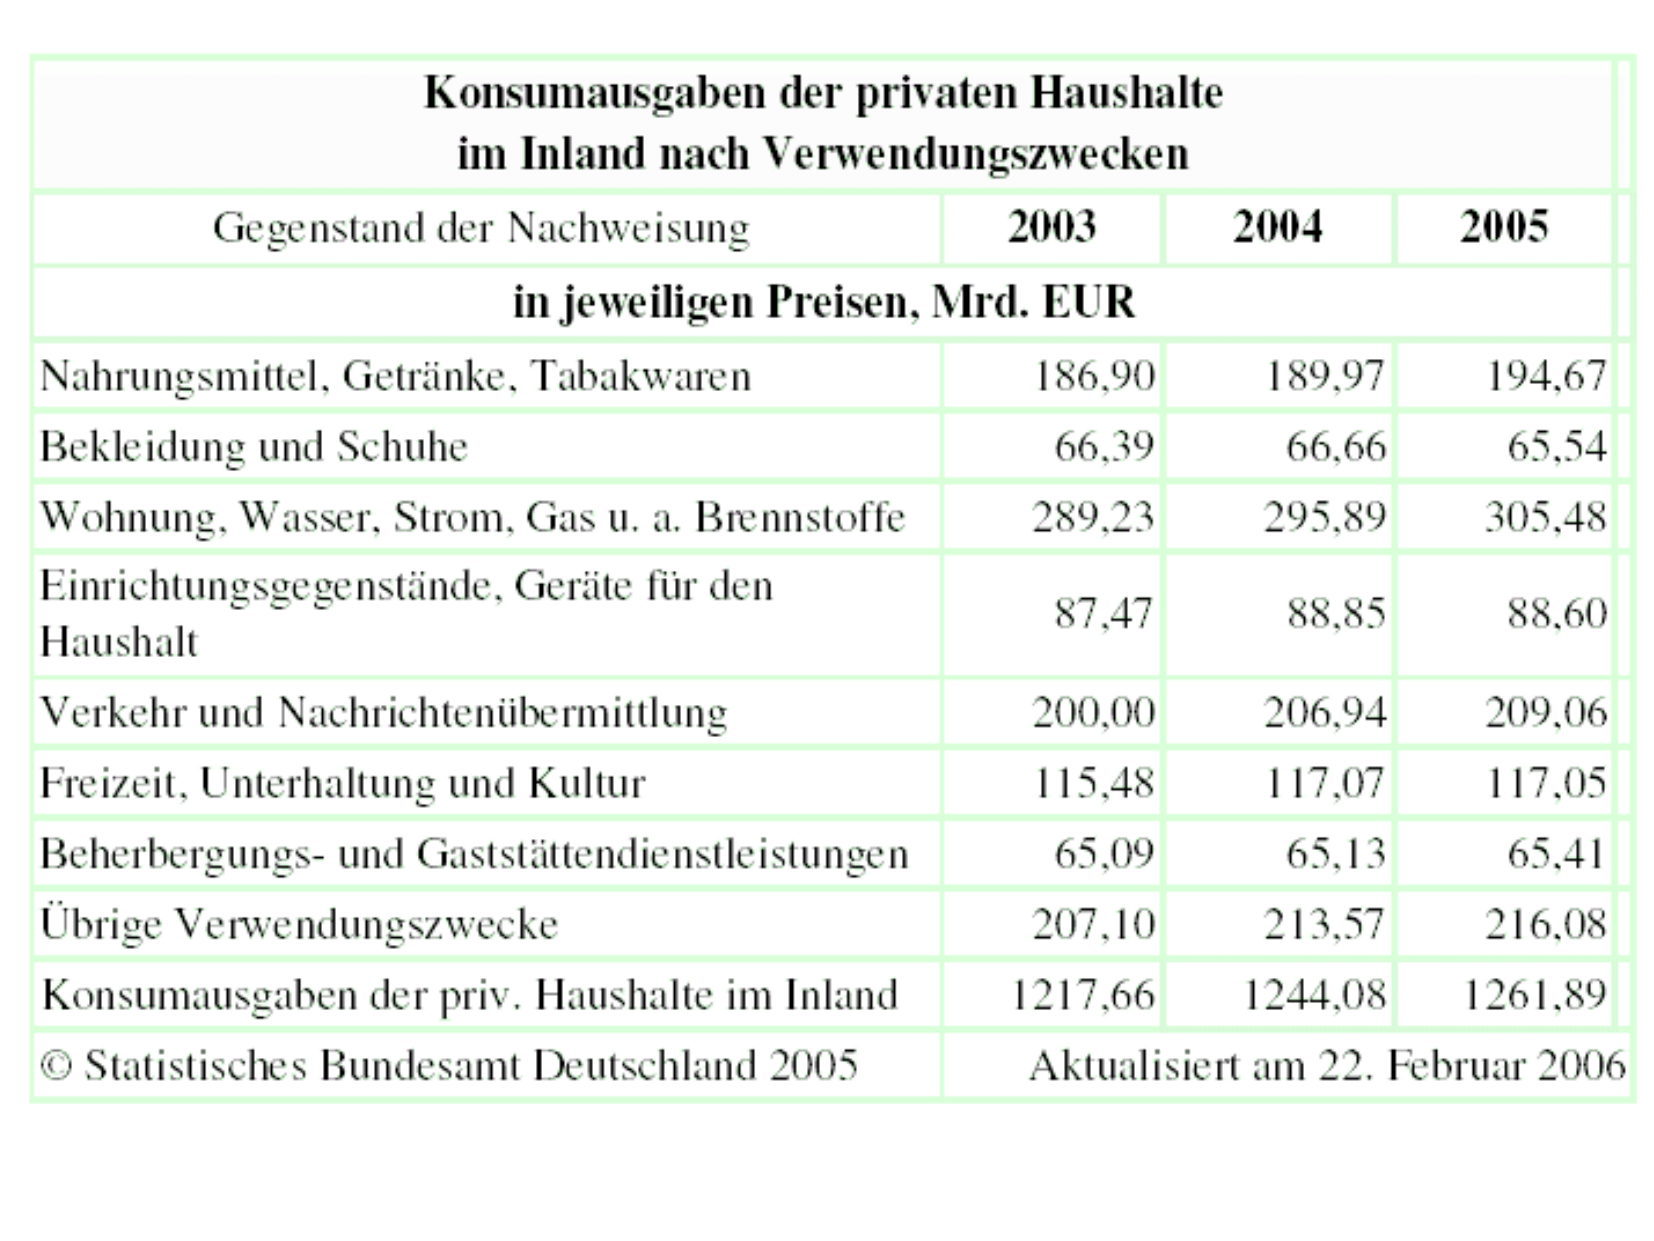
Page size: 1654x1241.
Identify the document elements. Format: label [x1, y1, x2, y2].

picture [14, 45, 1649, 1123]
